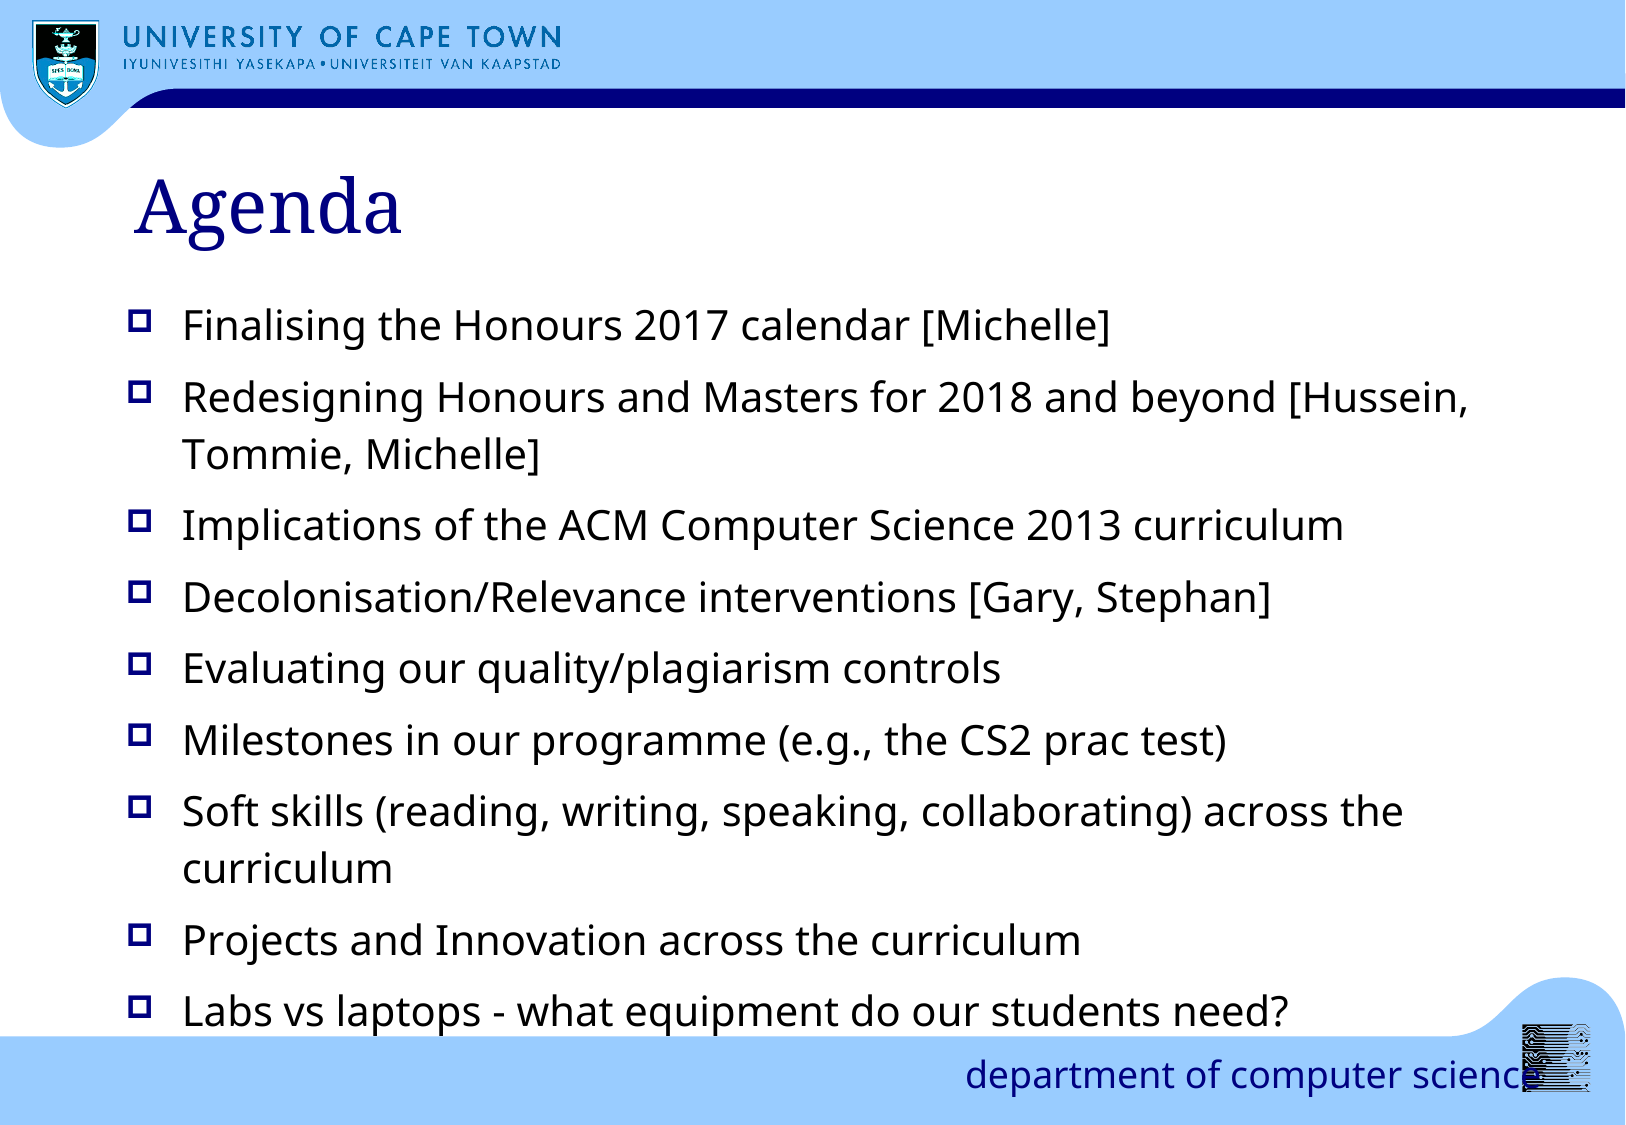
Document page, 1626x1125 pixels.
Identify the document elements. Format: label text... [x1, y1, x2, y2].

picture [1522, 1024, 1591, 1092]
picture [32, 20, 100, 109]
picture [120, 23, 563, 71]
list Finalising the Honours 2017 calendar [Michelle] Redesigning Honours and Masters for 2018 and beyond [Hussein, Tommie, Michelle] Implications of the ACM Computer Science 2013 curriculum Decolonisation/Relevance interventions [Gary, Stephan] Evaluating our quality/plagiarism controls Milestones in our programme (e.g., the CS2 prac test) Soft skills (reading, writing, speaking, collaborating) across the curriculum Projects and Innovation across the curriculum Labs vs laptops - what equipment do our students need? [125, 296, 1570, 1039]
picture [1526, 1070, 1536, 1076]
title Agenda [134, 140, 1571, 268]
